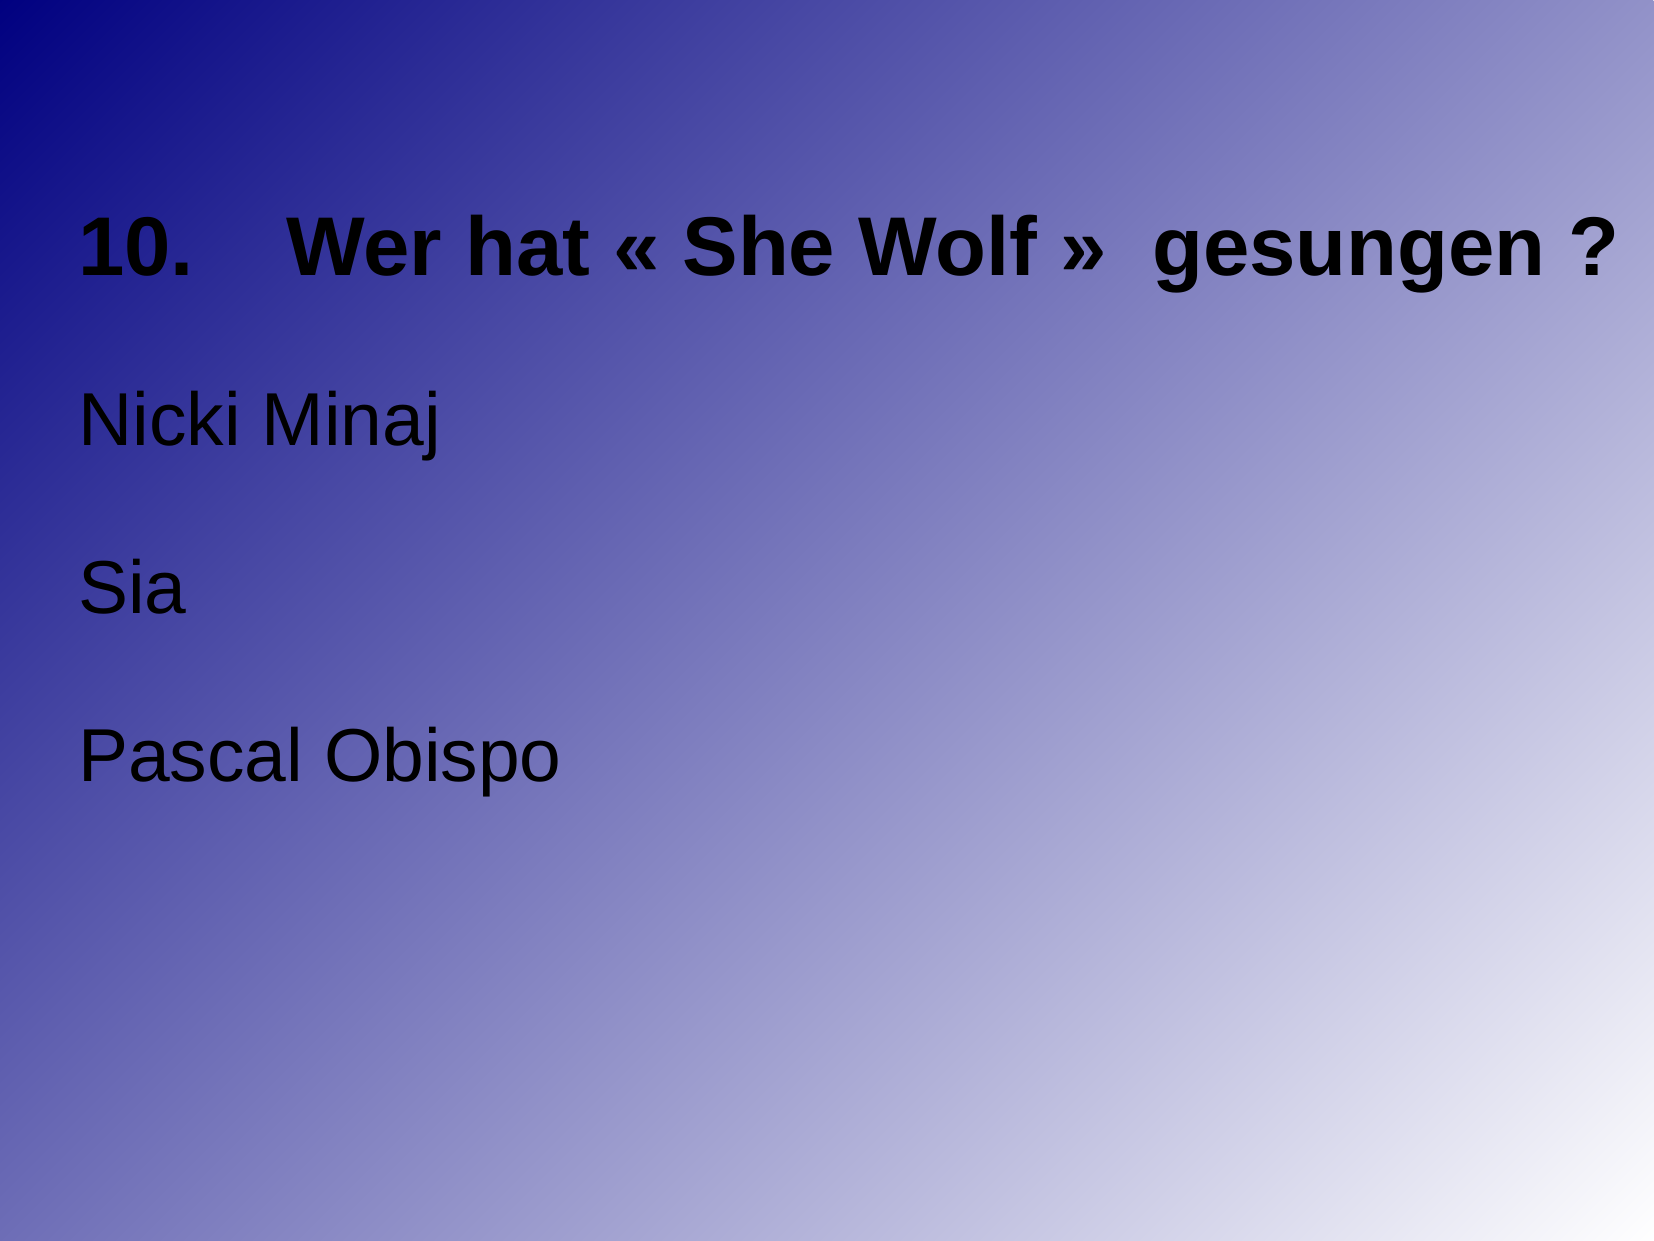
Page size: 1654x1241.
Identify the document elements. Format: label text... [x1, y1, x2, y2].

text_box 10. Wer hat « She Wolf » gesungen ? Nicki Minaj Sia Pascal Obispo [63, 192, 1654, 805]
